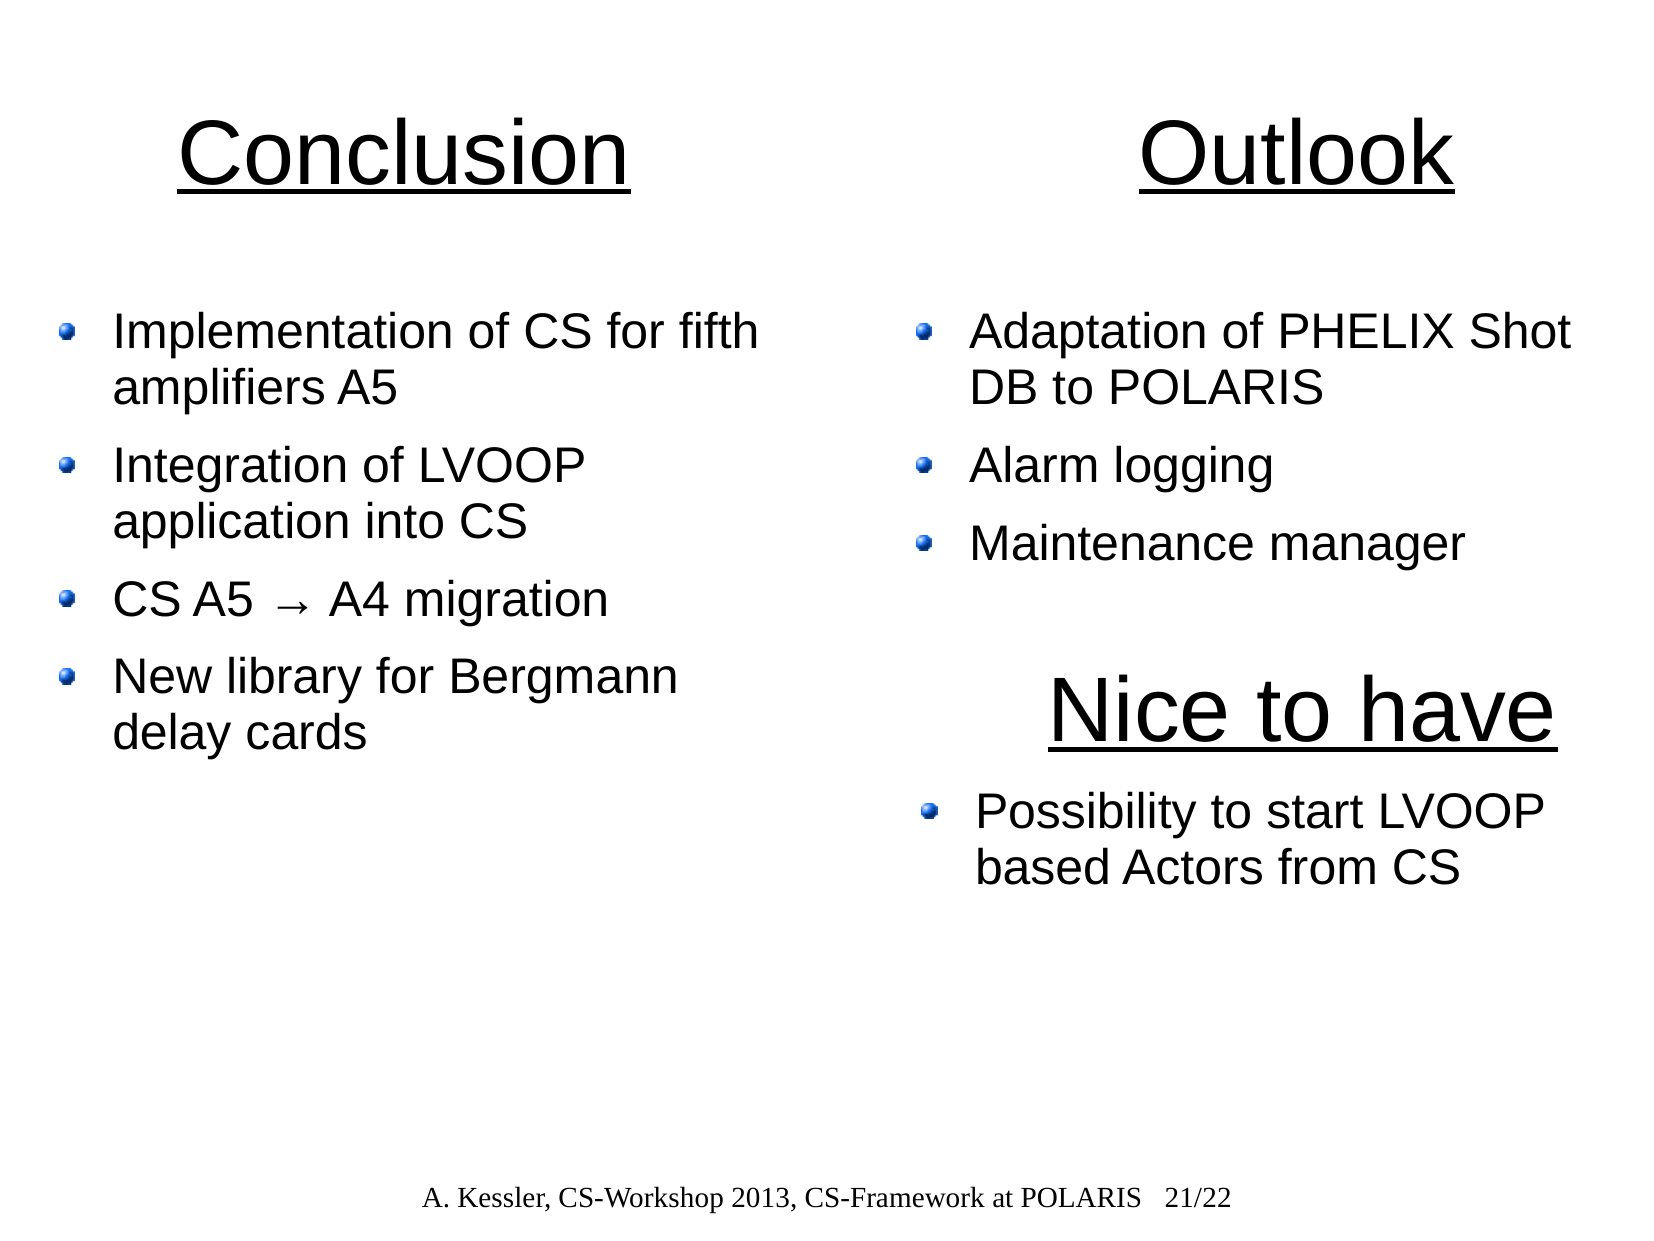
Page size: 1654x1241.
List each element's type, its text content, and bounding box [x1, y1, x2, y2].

list Conclusion Implementation of CS for fifth amplifiers A5 Integration of LVOOP application into CS CS A5 → A4 migration New library for Bergmann delay cards [41, 101, 768, 920]
list Nice to have Possibility to start LVOOP based Actors from CS [904, 658, 1631, 1049]
list Outlook Adaptation of PHELIX Shot DB to POLARIS Alarm logging Maintenance manager [898, 101, 1625, 774]
